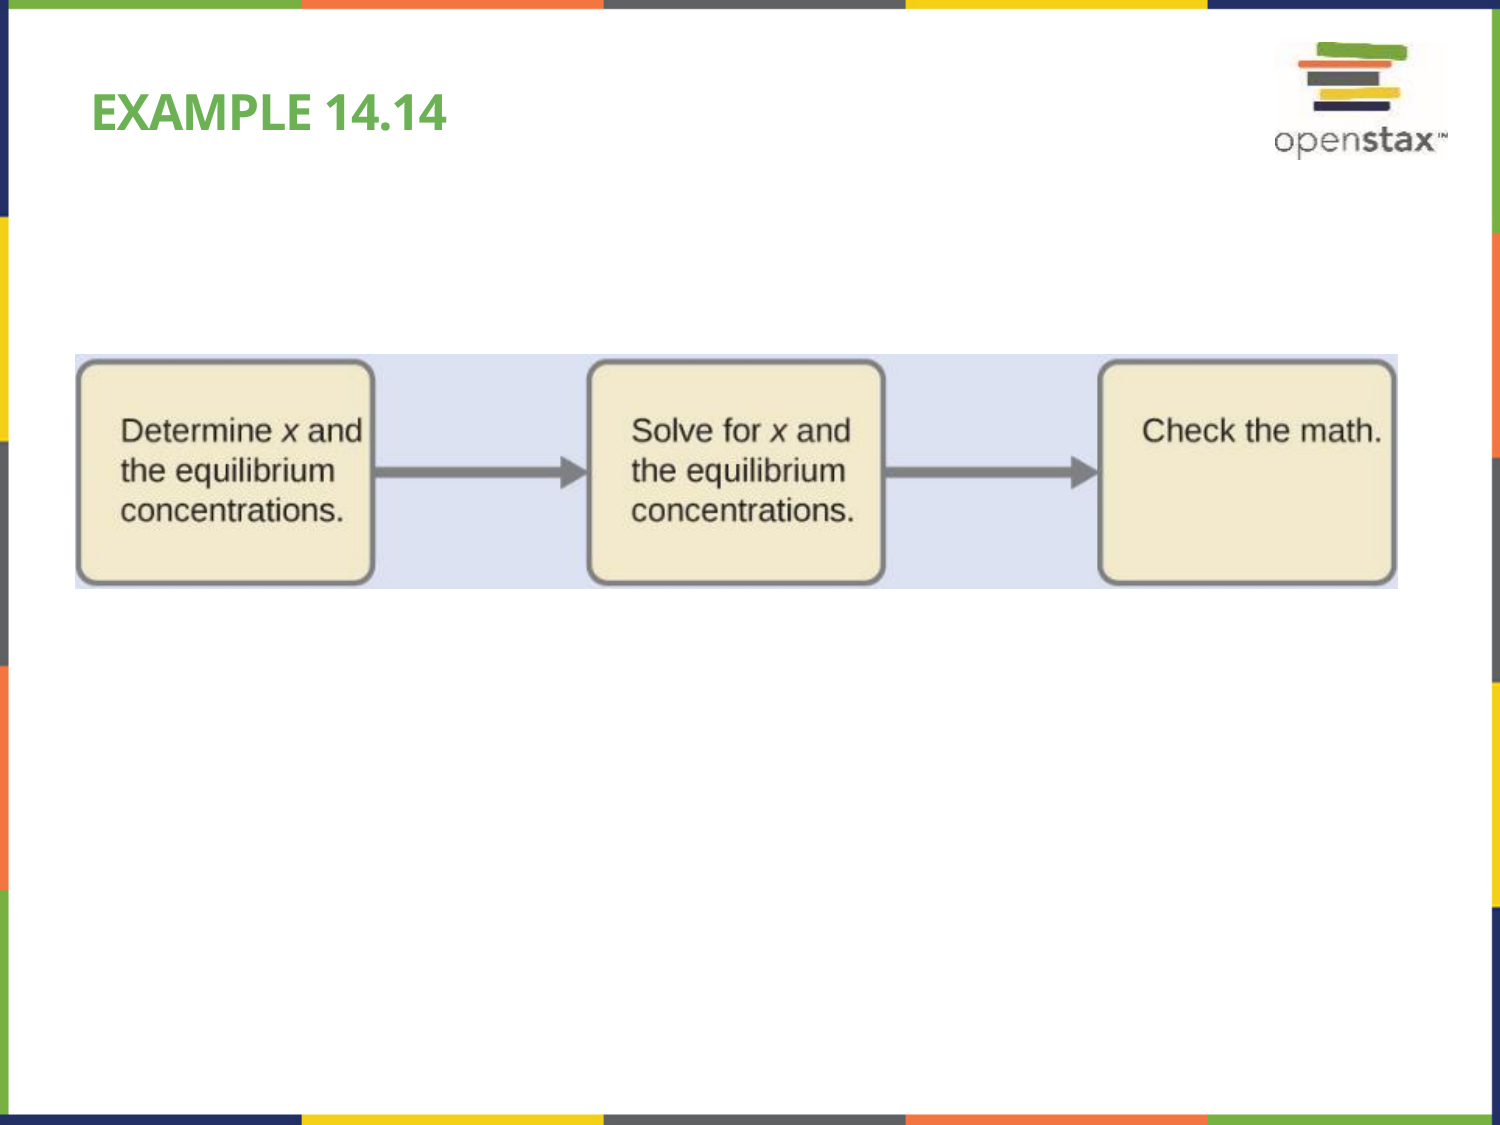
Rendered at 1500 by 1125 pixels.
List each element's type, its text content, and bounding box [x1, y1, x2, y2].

title Example 14.14 [75, 39, 1398, 148]
picture [0, 0, 1500, 1125]
